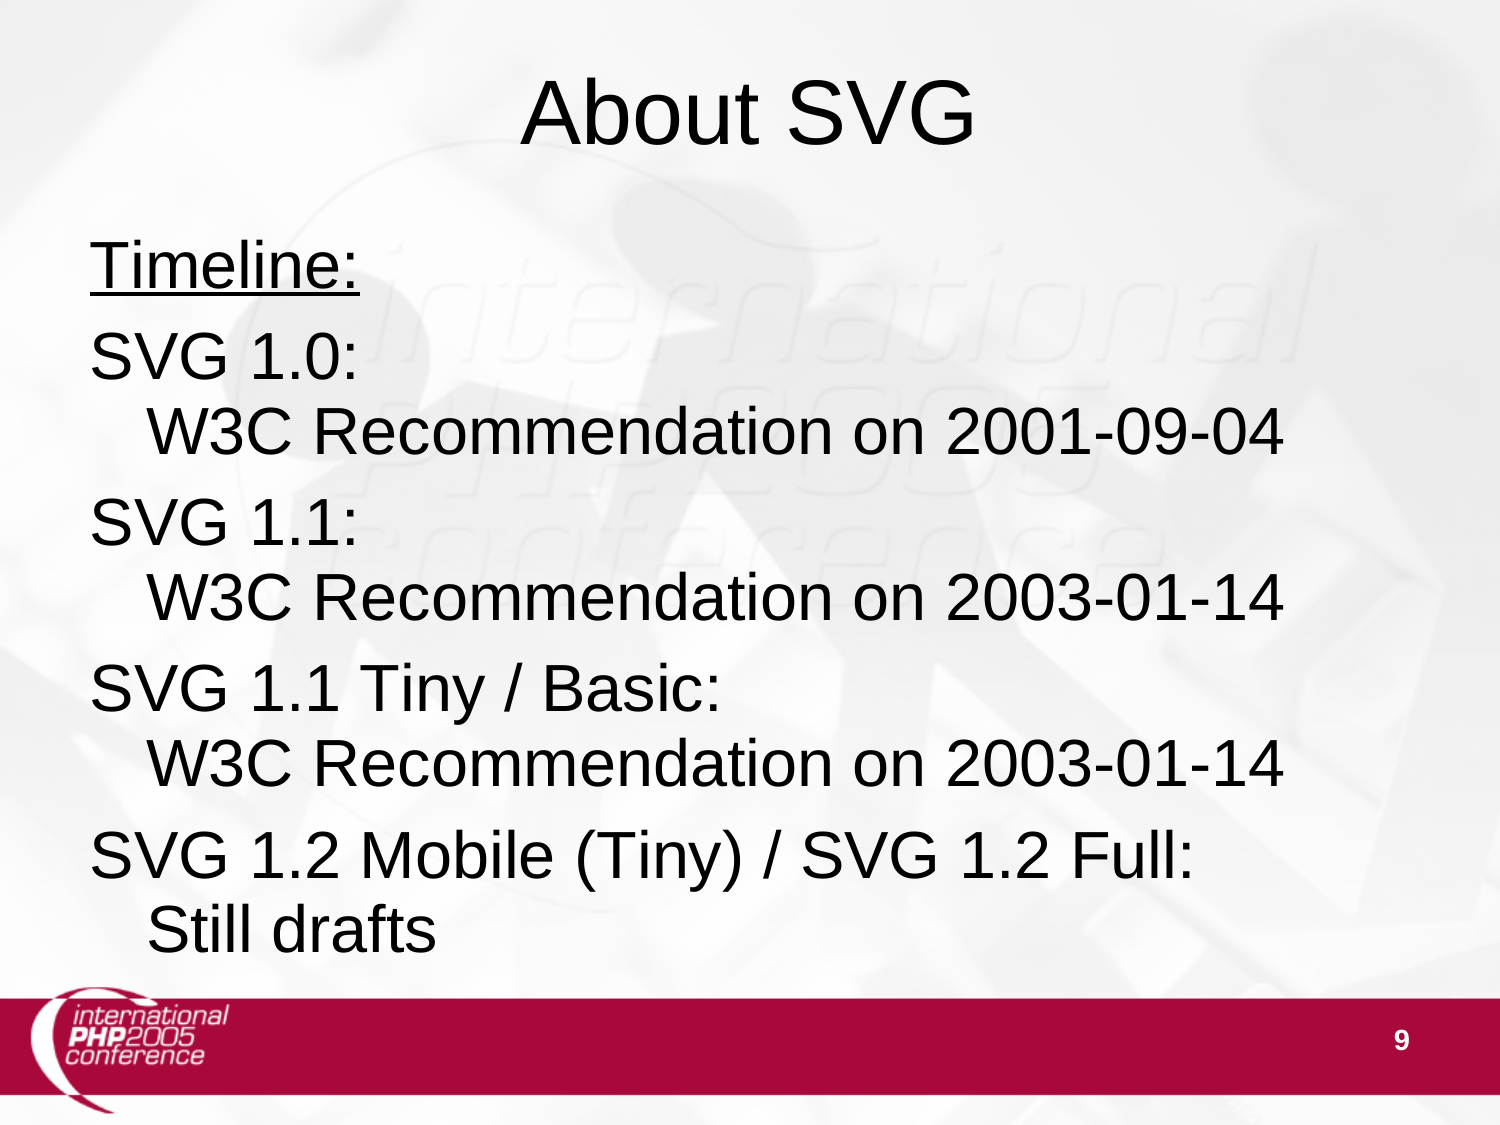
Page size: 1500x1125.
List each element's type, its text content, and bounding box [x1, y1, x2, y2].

picture [0, 0, 1500, 1125]
title About SVG [75, 18, 1426, 207]
list Timeline: SVG 1.0: W3C Recommendation on 2001-09-04 SVG 1.1: W3C Recommendation on 2003-01-14 SVG 1.1 Tiny / Basic: W3C Recommendation on 2003-01-14 SVG 1.2 Mobile (Tiny) / SVG 1.2 Full: Still drafts [75, 220, 1426, 977]
